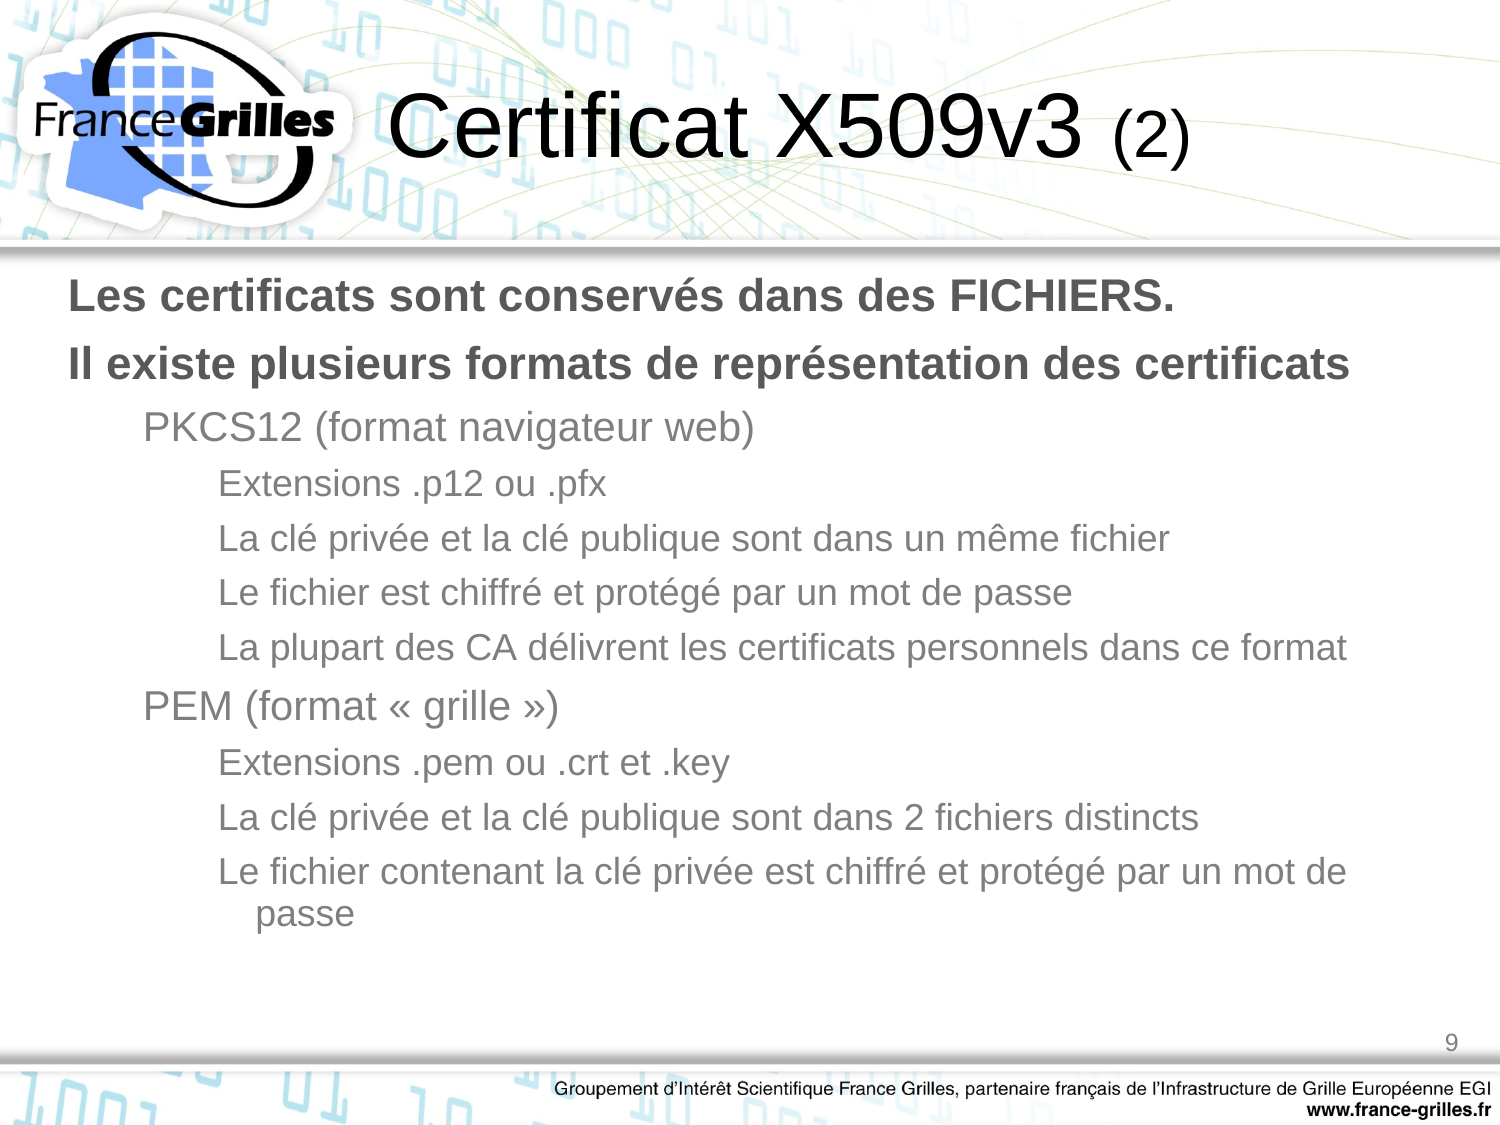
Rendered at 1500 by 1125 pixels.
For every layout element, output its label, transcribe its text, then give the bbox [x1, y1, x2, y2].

list Les certificats sont conservés dans des FICHIERS. Il existe plusieurs formats de représentation des certificats PKCS12 (format navigateur web) Extensions .p12 ou .pfx La clé privée et la clé publique sont dans un même fichier Le fichier est chiffré et protégé par un mot de passe La plupart des CA délivrent les certificats personnels dans ce format PEM (format « grille ») Extensions .pem ou .crt et .key La clé privée et la clé publique sont dans 2 fichiers distincts Le fichier contenant la clé privée est chiffré et protégé par un mot de passe [53, 262, 1459, 1024]
title Certificat X509v3 (2) [372, 7, 1459, 244]
picture [0, 0, 1500, 1125]
